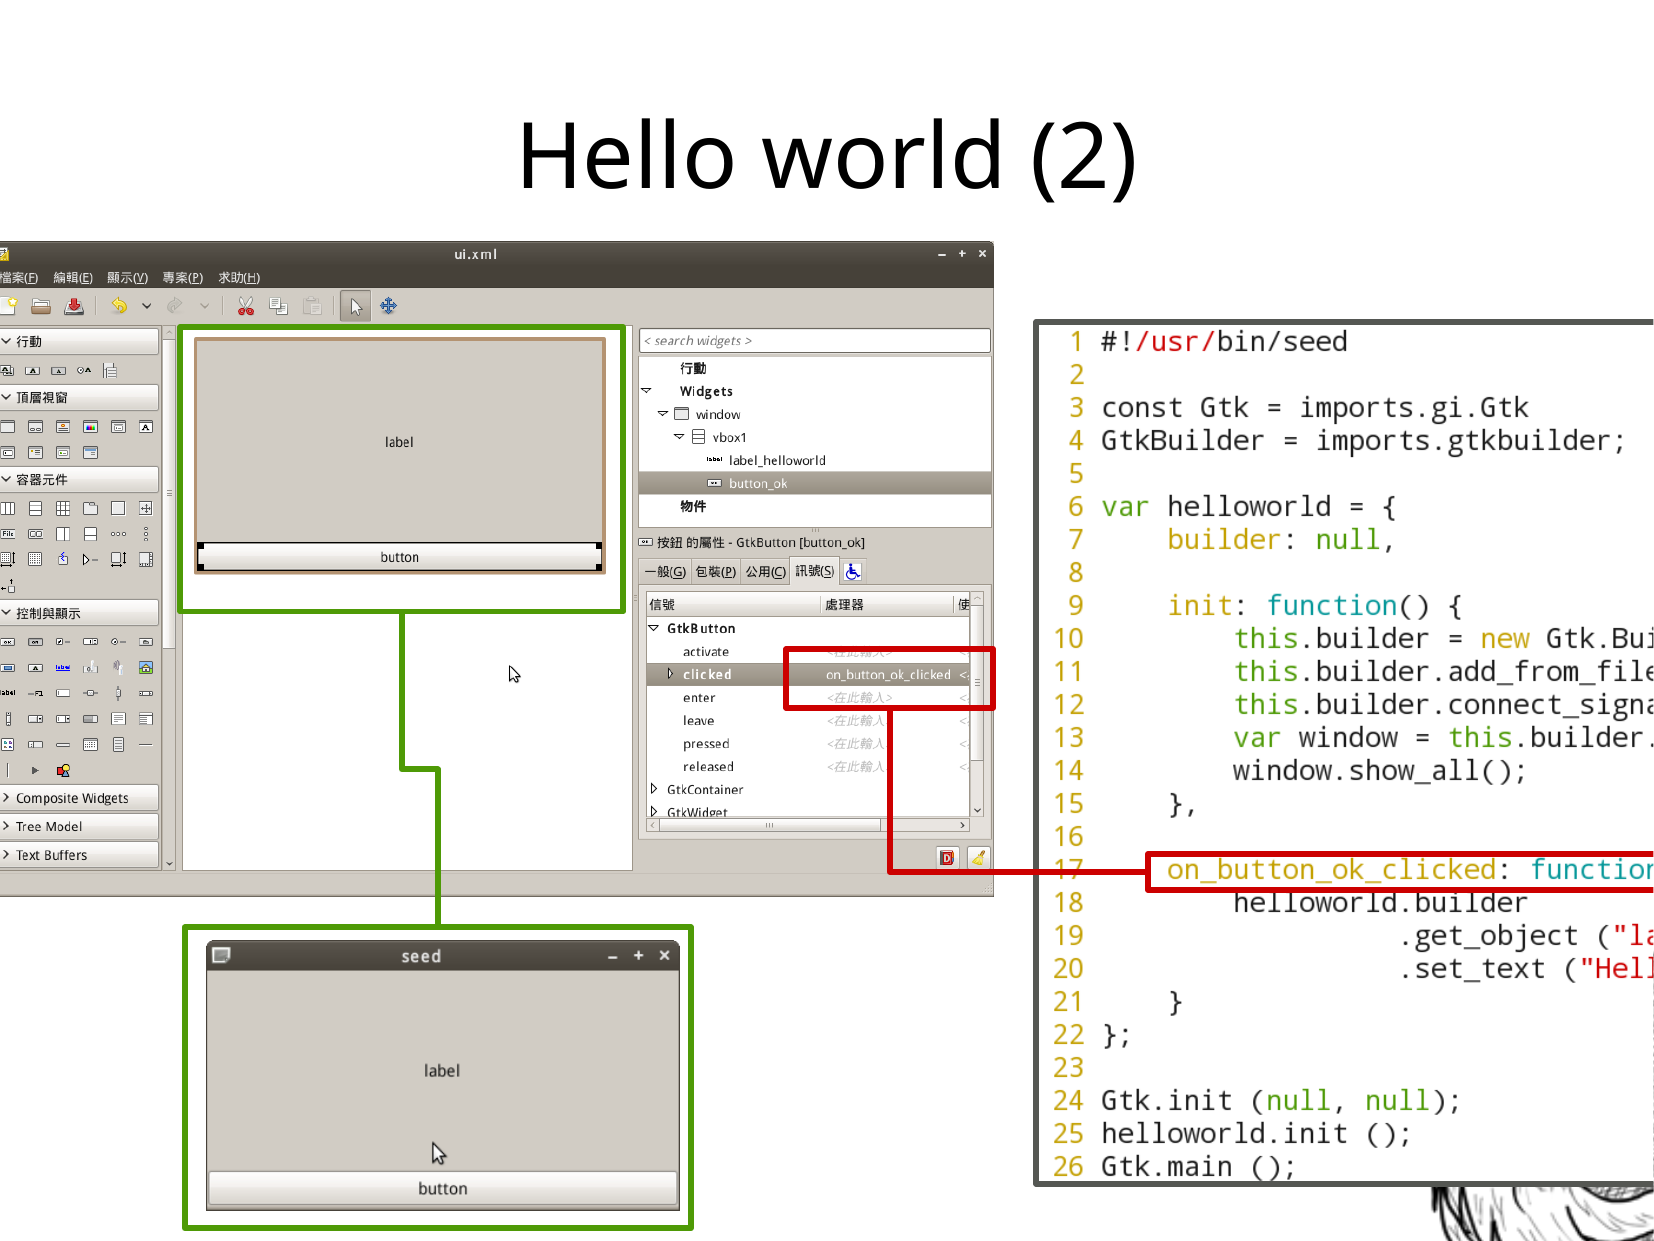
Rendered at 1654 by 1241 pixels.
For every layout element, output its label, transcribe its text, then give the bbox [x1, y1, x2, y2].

picture [893, 711, 994, 869]
picture [1151, 857, 1654, 887]
picture [1386, 1187, 1654, 1241]
picture [1039, 875, 1654, 1182]
picture [0, 241, 994, 898]
picture [183, 330, 620, 609]
picture [206, 940, 680, 1211]
title Hello world (2) [82, 56, 1571, 250]
picture [1039, 324, 1654, 869]
picture [789, 652, 990, 705]
